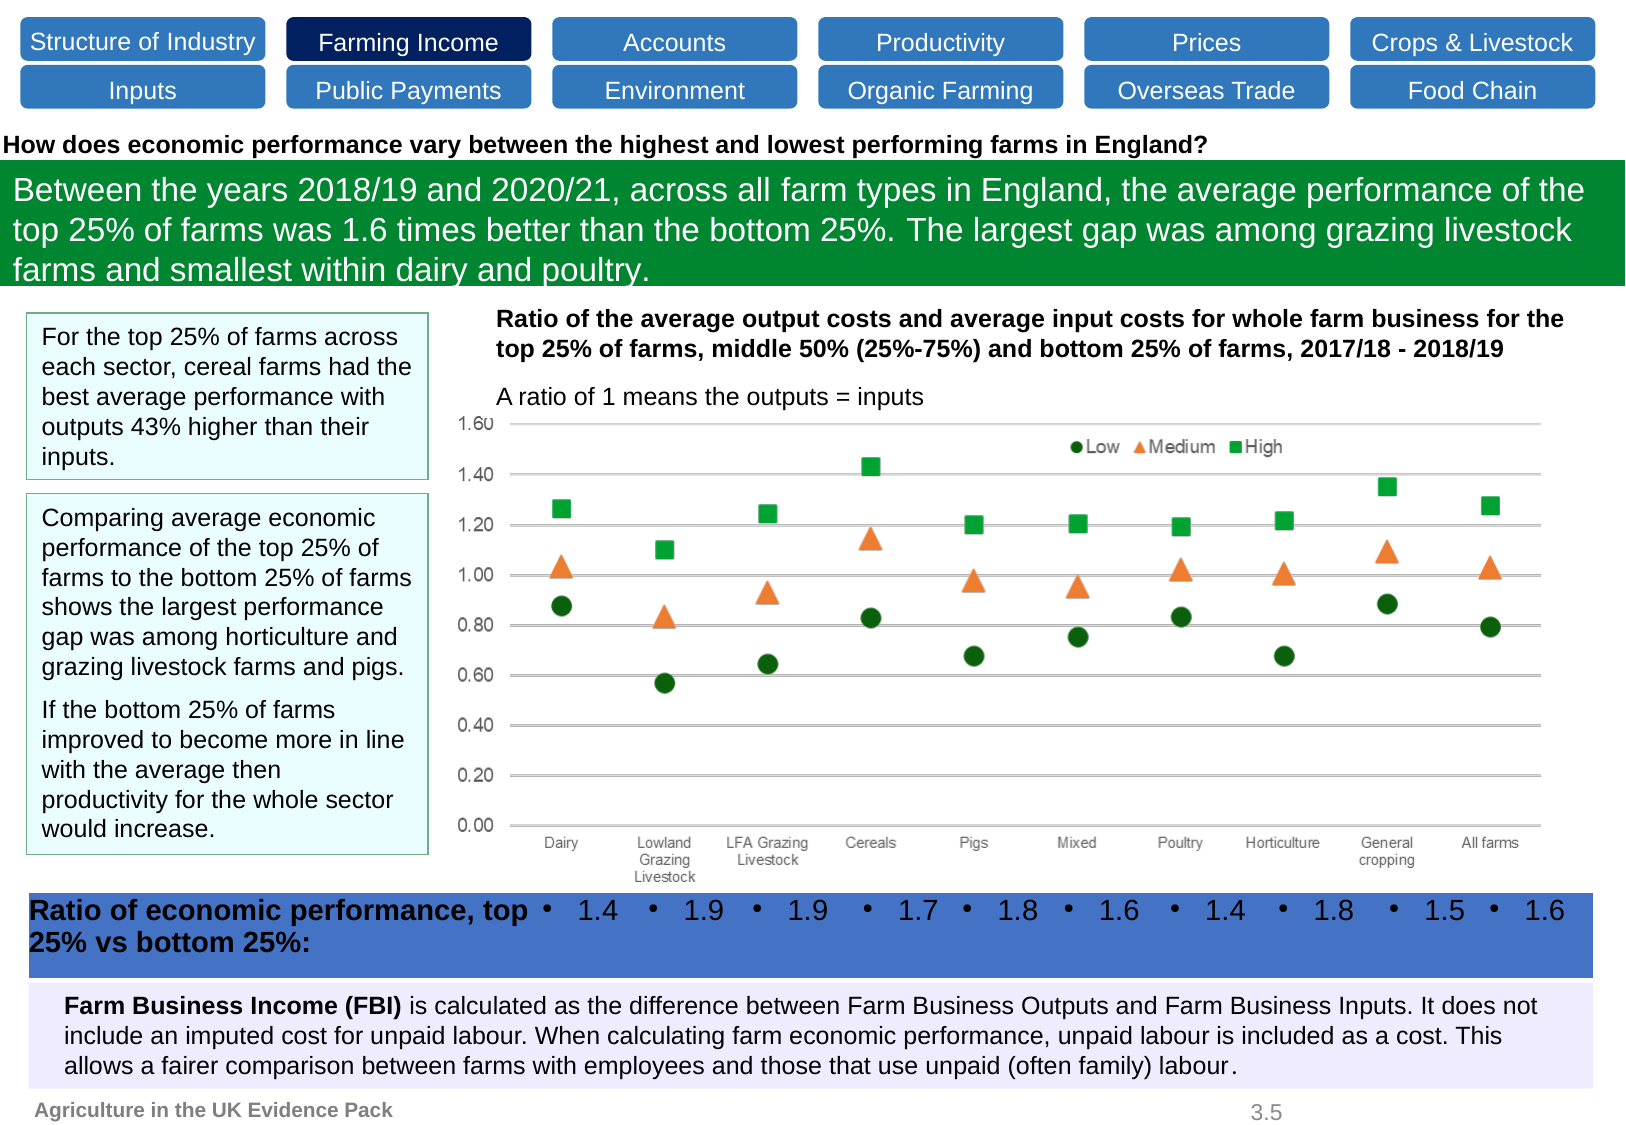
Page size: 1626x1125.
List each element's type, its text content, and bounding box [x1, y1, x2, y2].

table_header 1.8 [962, 893, 1064, 978]
text_box Structure of Industry [20, 17, 266, 61]
text_box Farm Business Income (FBI) is calculated as the difference between Farm Business Outputs and Farm Business Inputs. It does not include an imputed cost for unpaid labour. When calculating farm economic performance, unpaid labour is included as a cost. This allows a fairer comparison between farms with employees and those that use unpaid (often family) labour. [28, 982, 1593, 1089]
text_box Organic Farming [818, 64, 1064, 109]
text_box Accounts [552, 17, 798, 61]
text_box Crops & Livestock [1350, 17, 1596, 61]
text_box Agriculture in the UK Evidence Pack [34, 1097, 393, 1122]
table_header 1.9 [752, 893, 863, 978]
table_header 1.8 [1278, 893, 1389, 978]
text_box A ratio of 1 means the outputs = inputs [481, 373, 959, 418]
text_box Inputs [20, 64, 266, 109]
text_box How does economic performance vary between the highest and lowest performing farms in England? [0, 120, 1237, 160]
table_header 1.6 [1064, 893, 1170, 978]
text_box Public Payments [286, 64, 532, 109]
text_box Environment [552, 64, 798, 109]
table_header 1.6 [1489, 893, 1593, 978]
table_header 1.4 [1170, 893, 1278, 978]
text_box Prices [1084, 17, 1330, 61]
table_header Ratio of economic performance, top 25% vs bottom 25%: [29, 893, 542, 978]
text_box Comparing average economic performance of the top 25% of farms to the bottom 25% of farms shows the largest performance gap was among horticulture and grazing livestock farms and pigs. If the bottom 25% of farms improved to become more in line with the average then productivity for the whole sector would increase. [26, 493, 429, 855]
text_box For the top 25% of farms across each sector, cereal farms had the best average performance with outputs 43% higher than their inputs. [26, 312, 429, 480]
text_box Farming Income [286, 17, 532, 61]
text_box Food Chain [1350, 64, 1596, 109]
table_header 1.9 [648, 893, 752, 978]
table_header 1.4 [542, 893, 648, 978]
text_box Ratio of the average output costs and average input costs for whole farm business for the top 25% of farms, middle 50% (25%-75%) and bottom 25% of farms, 2017/18 - 2018/19 [481, 295, 1601, 370]
text_box Productivity [818, 17, 1064, 61]
picture [443, 401, 1564, 893]
text_box 3.5 [1235, 1081, 1602, 1125]
table_header 1.5 [1389, 893, 1489, 978]
text_box Between the years 2018/19 and 2020/21, across all farm types in England, the average performance of the top 25% of farms was 1.6 times better than the bottom 25%. The largest gap was among grazing livestock farms and smallest within dairy and poultry. [0, 160, 1625, 286]
table_header 1.7 [863, 893, 962, 978]
text_box Overseas Trade [1084, 64, 1330, 109]
